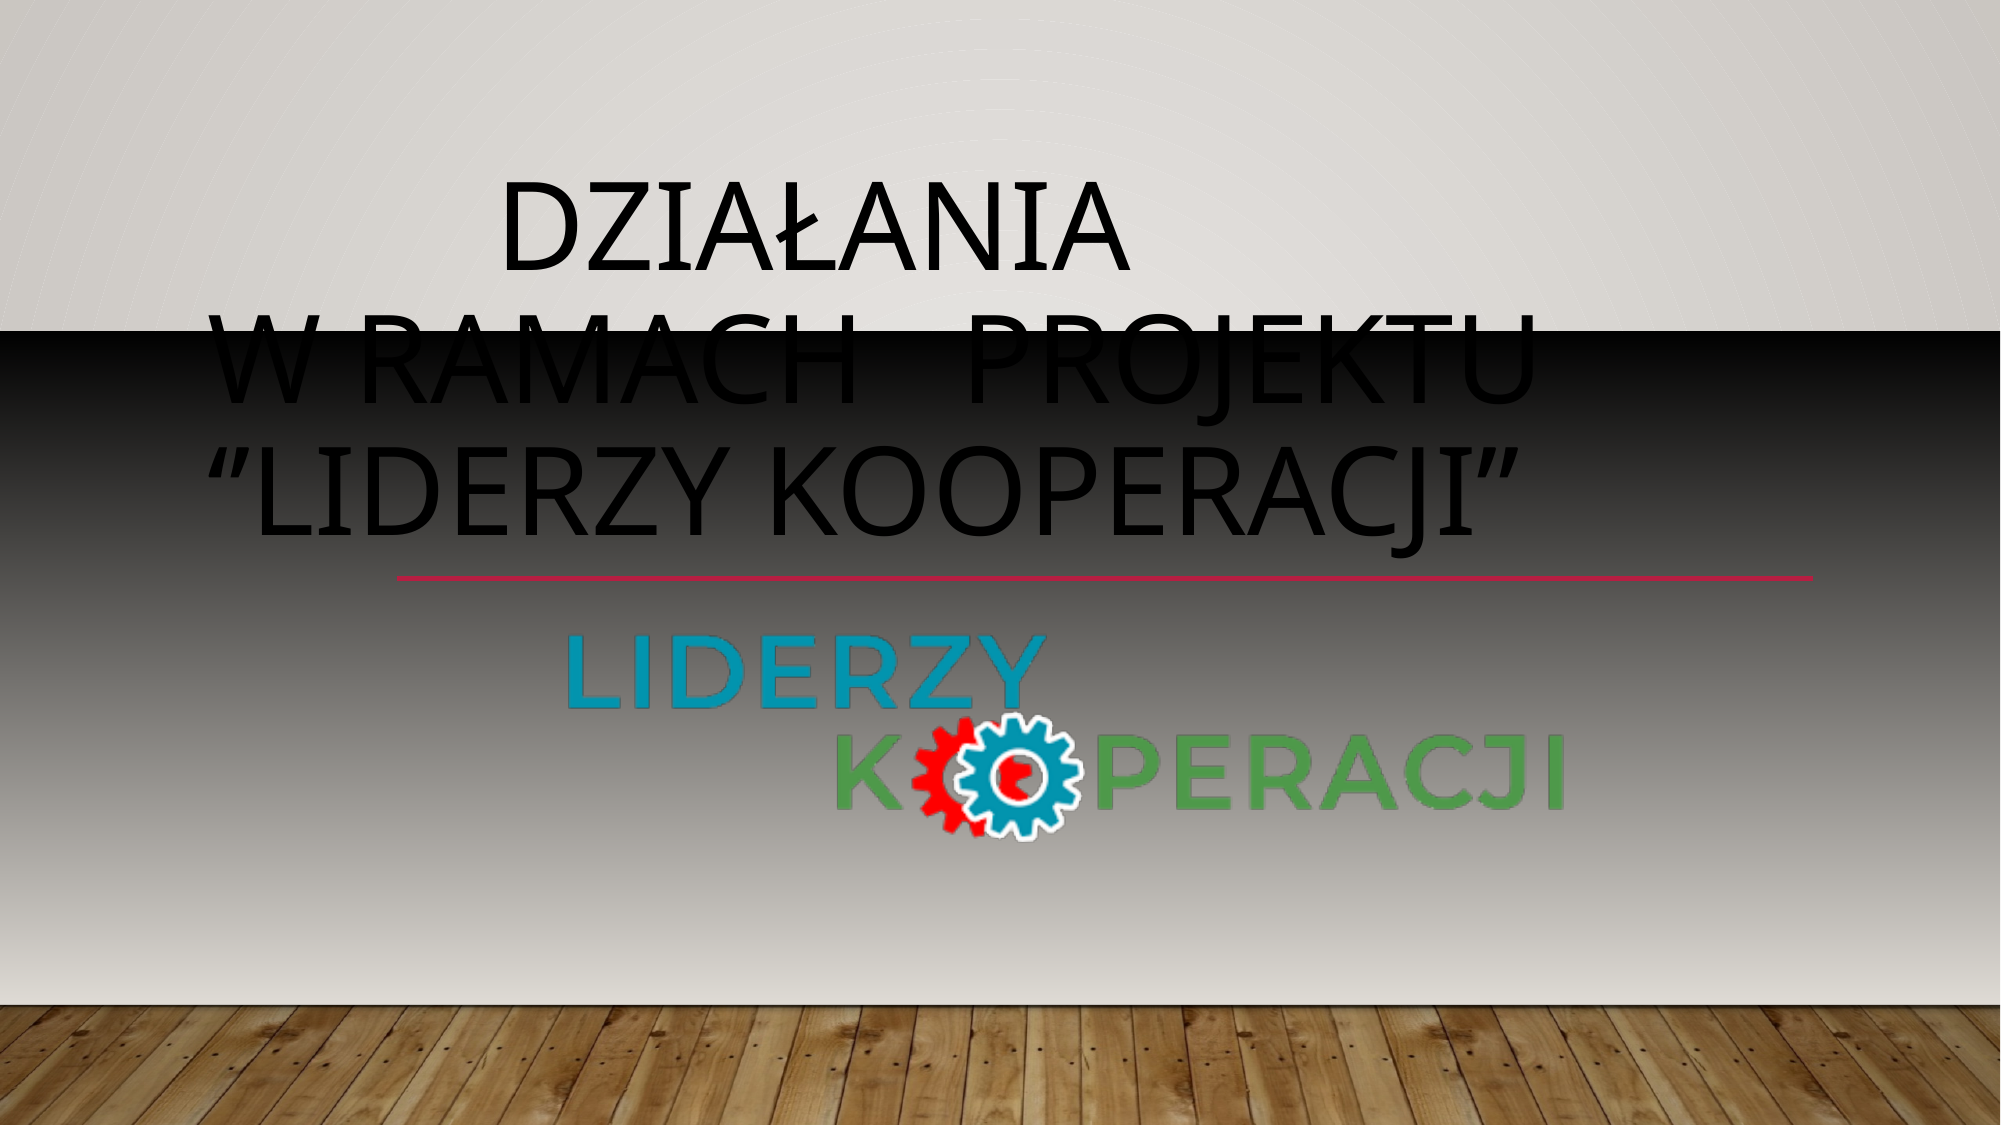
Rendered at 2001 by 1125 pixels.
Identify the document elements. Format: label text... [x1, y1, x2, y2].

title DZIAŁANIA W RAMACH PROJEKTU ‘’LIDERZY KOOPERACJI’’ [192, 145, 1610, 563]
picture [536, 591, 1595, 874]
